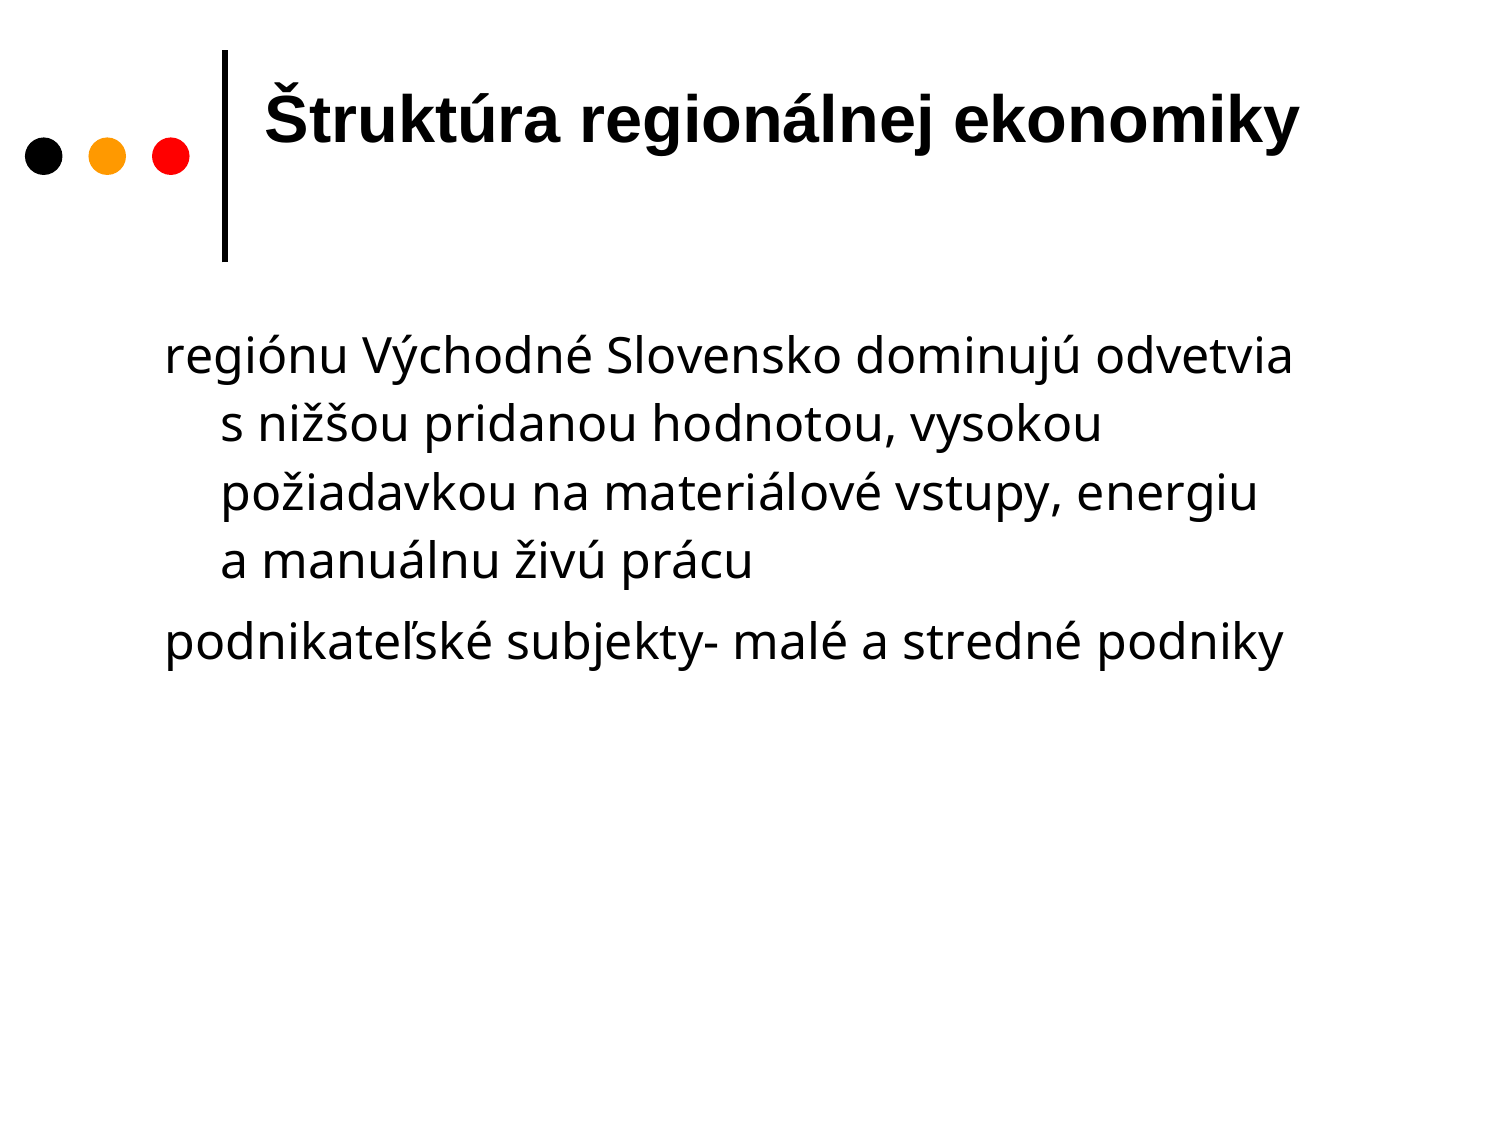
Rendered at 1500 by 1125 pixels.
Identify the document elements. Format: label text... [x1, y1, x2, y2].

list regiónu Východné Slovensko dominujú odvetvia s nižšou pridanou hodnotou, vysokou požiadavkou na materiálové vstupy, energiu a manuálnu živú prácu podnikateľské subjekty- malé a stredné podniky [149, 312, 1400, 988]
title Štruktúra regionálnej ekonomiky [249, 31, 1401, 282]
